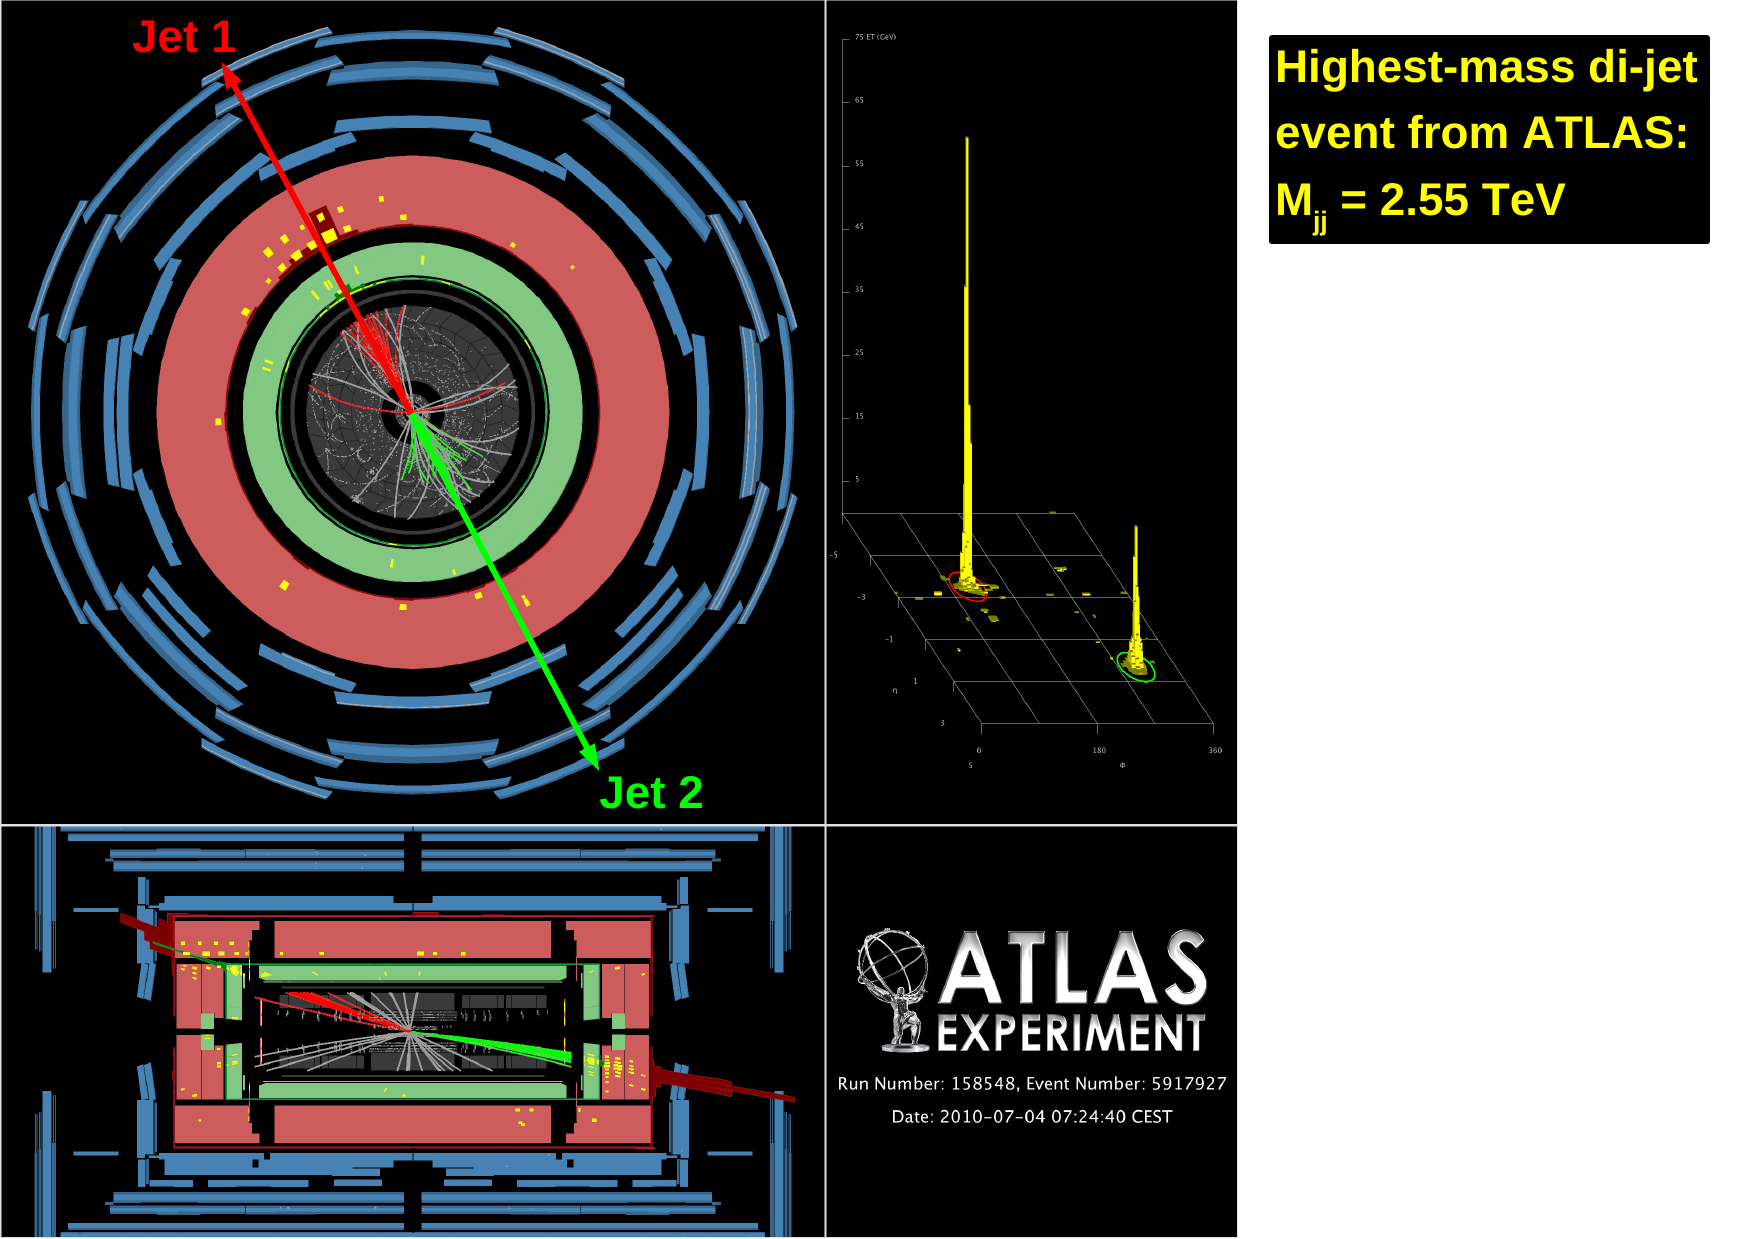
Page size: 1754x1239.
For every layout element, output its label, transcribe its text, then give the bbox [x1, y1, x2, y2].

picture [0, 0, 1238, 1238]
text_box Jet 2 [587, 761, 716, 826]
text_box Jet 1 [120, 5, 249, 70]
text_box Highest-mass di-jet event from ATLAS: Mjj = 2.55 TeV [1272, 37, 1707, 242]
